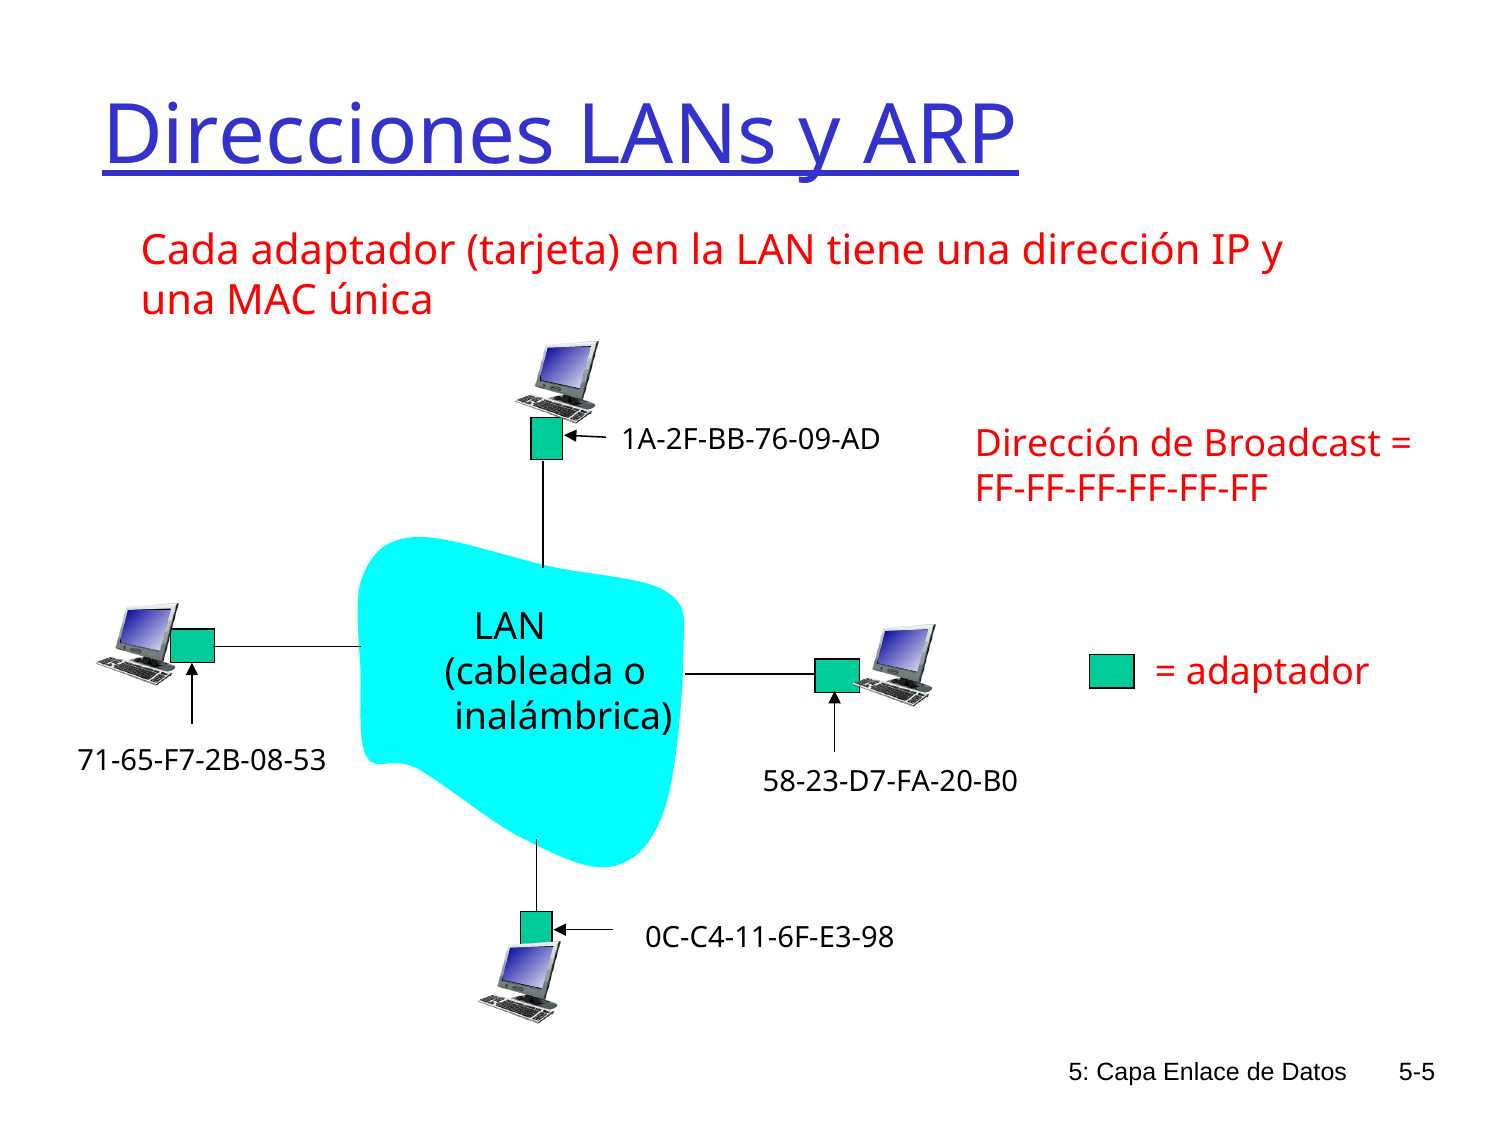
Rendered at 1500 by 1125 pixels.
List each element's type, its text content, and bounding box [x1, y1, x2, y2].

text_box [539, 346, 591, 389]
text_box [877, 629, 929, 672]
picture [494, 337, 601, 430]
picture [832, 620, 938, 713]
text_box LAN (cableada o inalámbrica) [429, 594, 688, 746]
text_box 58-23-D7-FA-20-B0 [747, 754, 1034, 806]
picture [457, 937, 563, 1030]
text_box 1A-2F-BB-76-09-AD [606, 412, 897, 464]
text_box = adaptador [1140, 638, 1385, 700]
text_box 0C-C4-11-6F-E3-98 [630, 911, 910, 962]
text_box [119, 608, 172, 651]
picture [75, 599, 181, 692]
text_box Dirección de Broadcast = FF-FF-FF-FF-FF-FF [959, 410, 1428, 517]
text_box Cada adaptador (tarjeta) en la LAN tiene una dirección IP y una MAC única [125, 215, 1372, 332]
text_box [357, 536, 677, 868]
title Direcciones LANs y ARP [87, 37, 1363, 225]
text_box 71-65-F7-2B-08-53 [62, 733, 342, 785]
text_box [502, 946, 554, 989]
